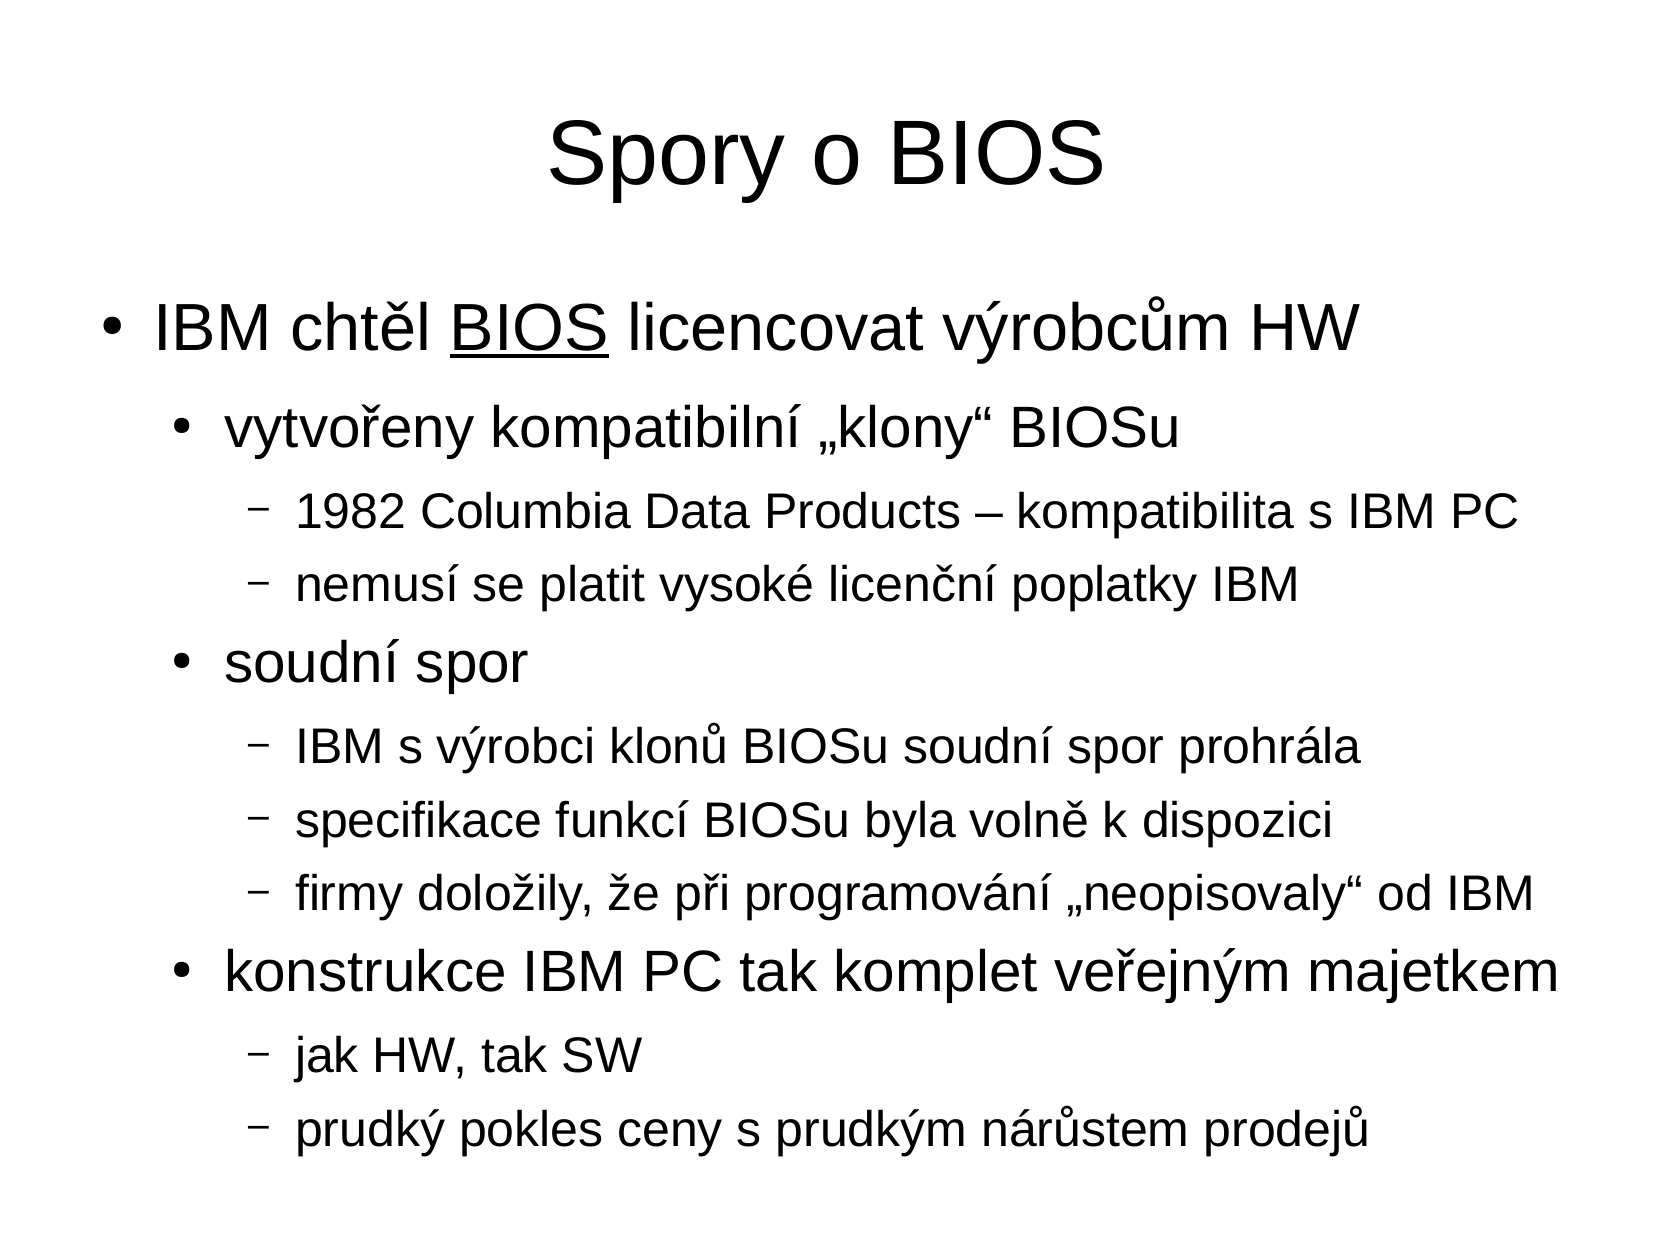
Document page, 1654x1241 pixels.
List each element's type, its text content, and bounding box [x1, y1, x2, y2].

title Spory o BIOS [82, 49, 1571, 257]
list IBM chtěl BIOS licencovat výrobcům HW vytvořeny kompatibilní „klony“ BIOSu 1982 Columbia Data Products – kompatibilita s IBM PC nemusí se platit vysoké licenční poplatky IBM soudní spor IBM s výrobci klonů BIOSu soudní spor prohrála specifikace funkcí BIOSu byla volně k dispozici firmy doložily, že při programování „neopisovaly“ od IBM konstrukce IBM PC tak komplet veřejným majetkem jak HW, tak SW prudký pokles ceny s prudkým nárůstem prodejů [82, 290, 1571, 1158]
